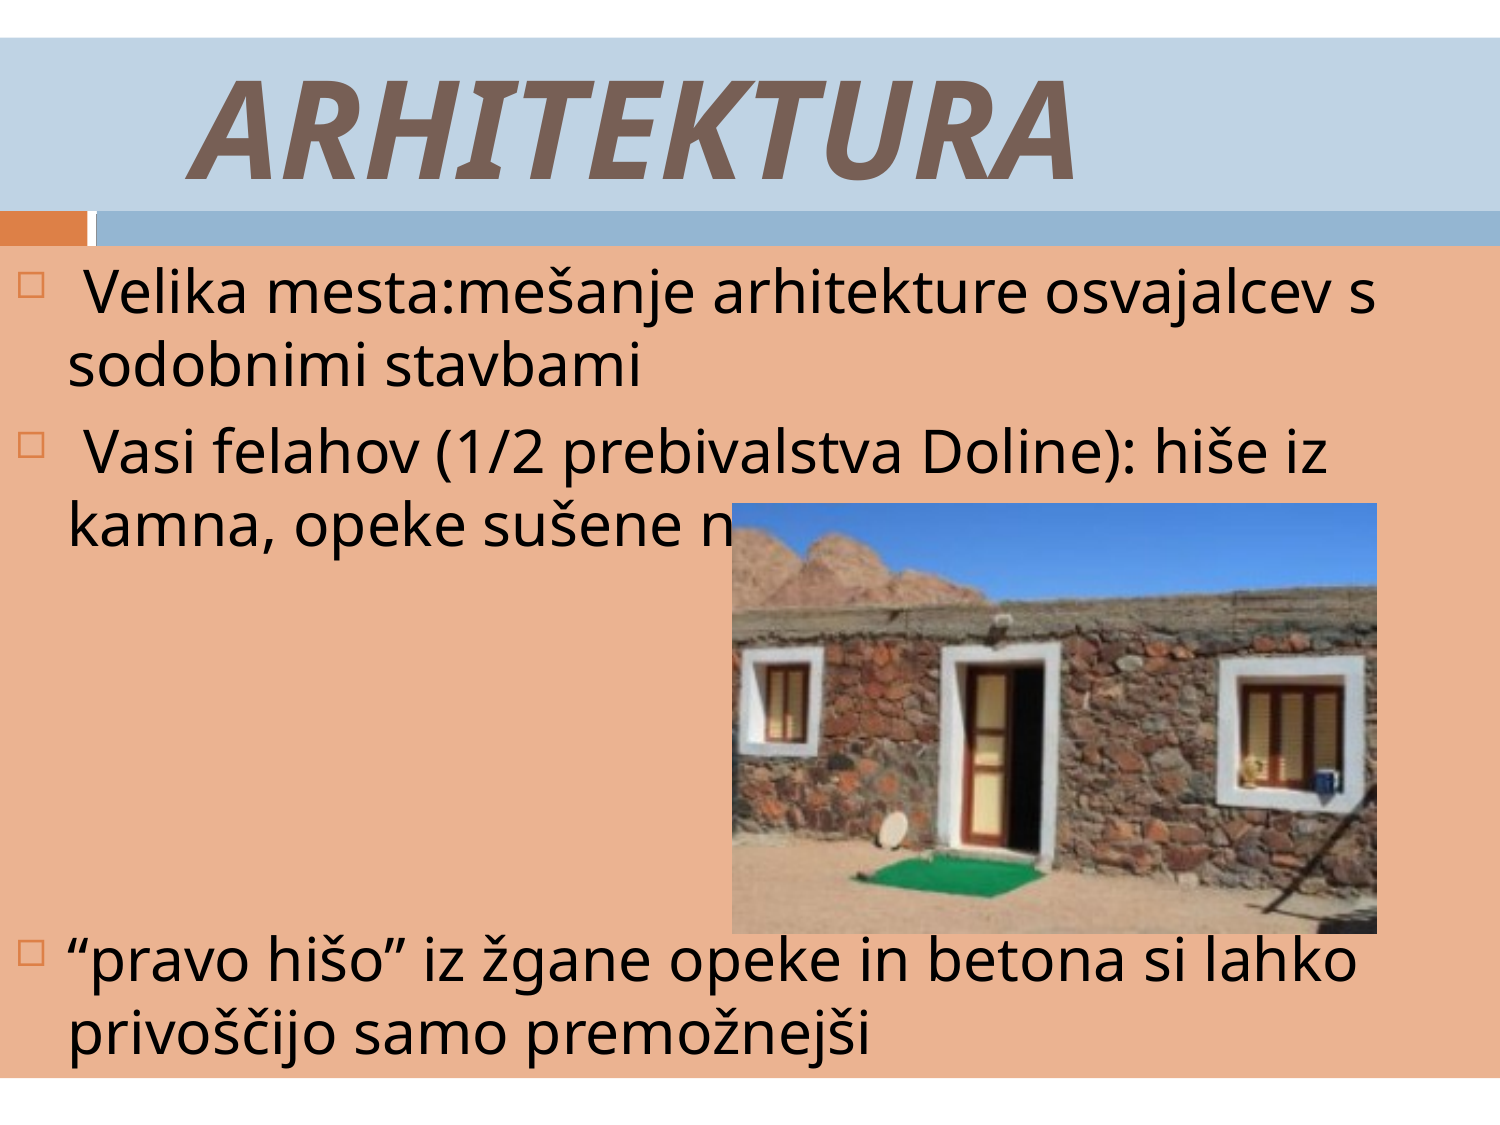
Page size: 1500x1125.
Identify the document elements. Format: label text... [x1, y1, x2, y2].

list Velika mesta:mešanje arhitekture osvajalcev s sodobnimi stavbami Vasi felahov (1/2 prebivalstva Doline): hiše iz kamna, opeke sušene na soncu “pravo hišo” iz žgane opeke in betona si lahko privoščijo samo premožnejši [0, 246, 1500, 1079]
picture [732, 503, 1377, 934]
title ARHITEKTURA [0, 37, 1500, 211]
